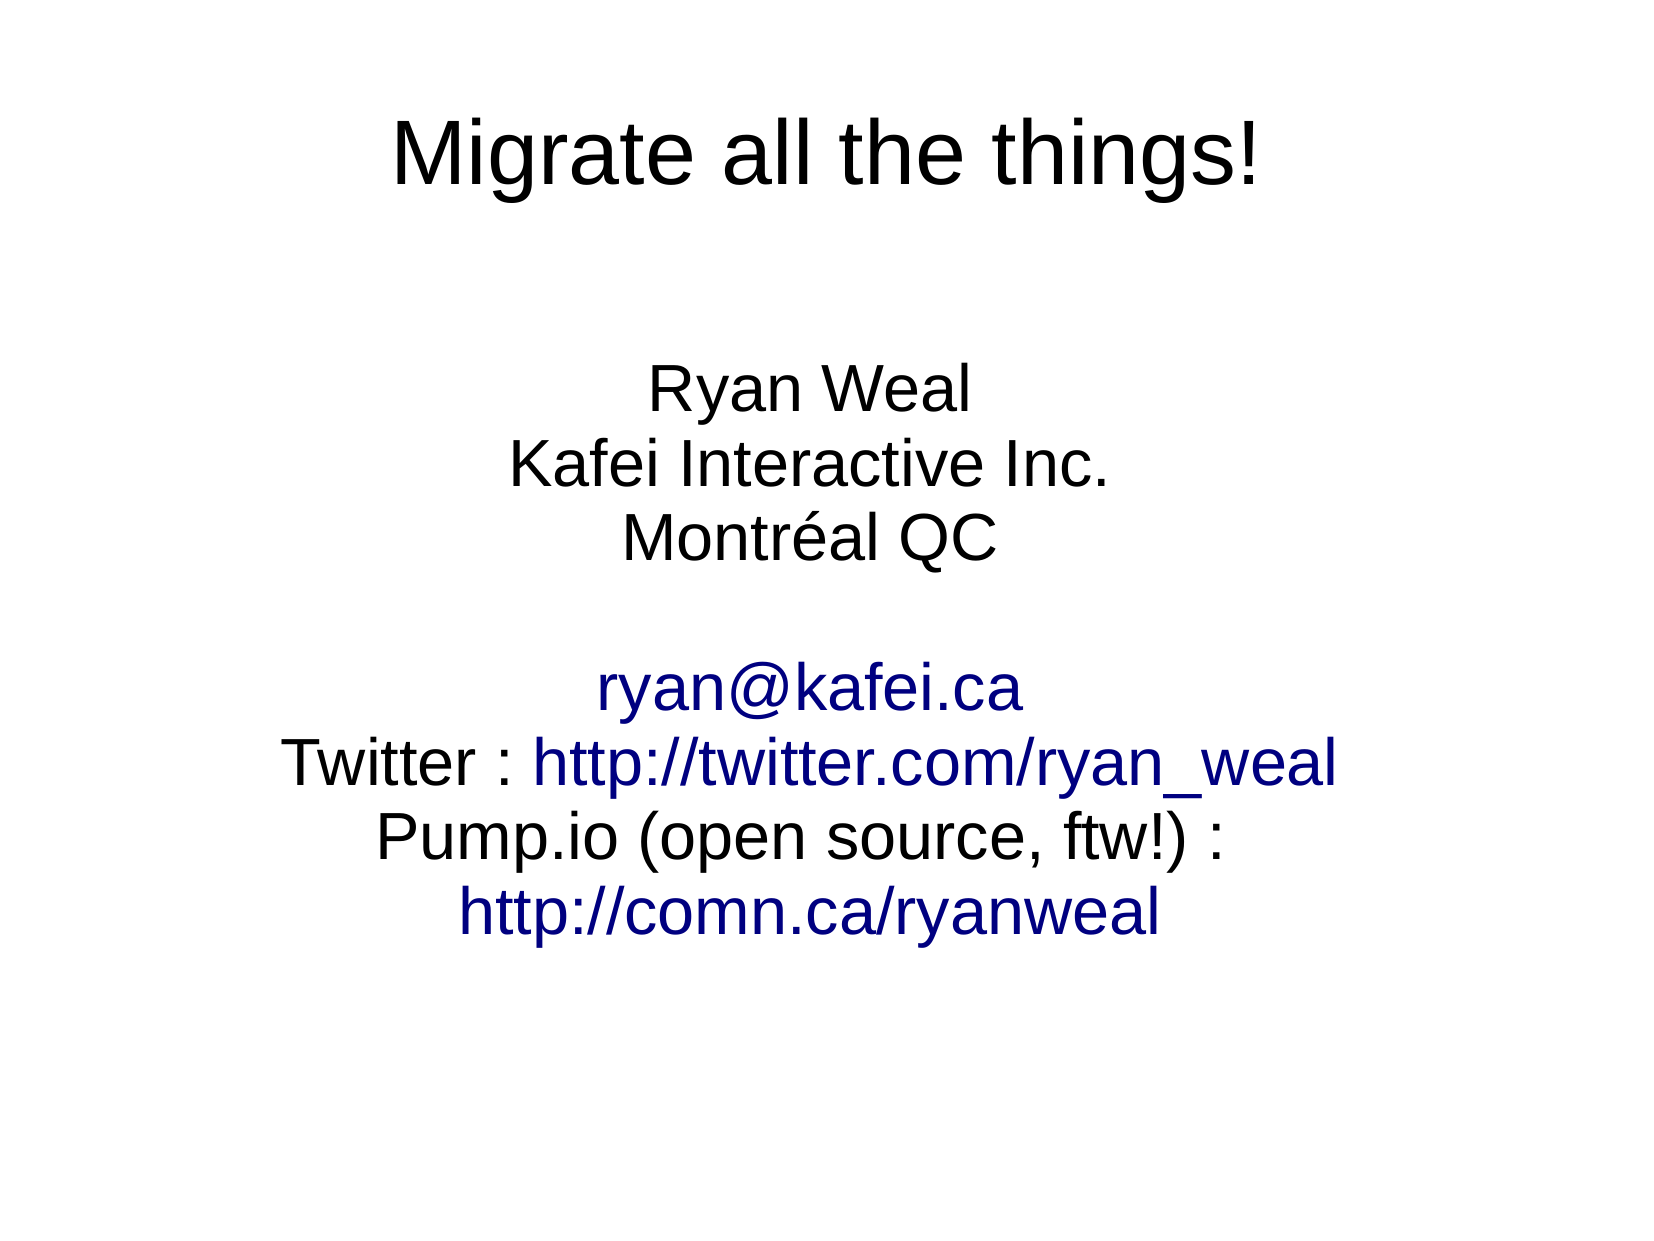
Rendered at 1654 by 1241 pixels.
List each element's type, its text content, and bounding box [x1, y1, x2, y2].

subtitle Ryan Weal Kafei Interactive Inc. Montréal QC ryan@kafei.ca Twitter : http://twitter.com/ryan_weal Pump.io (open source, ftw!) : http://comn.ca/ryanweal [82, 290, 1538, 1010]
title Migrate all the things! [82, 49, 1571, 257]
